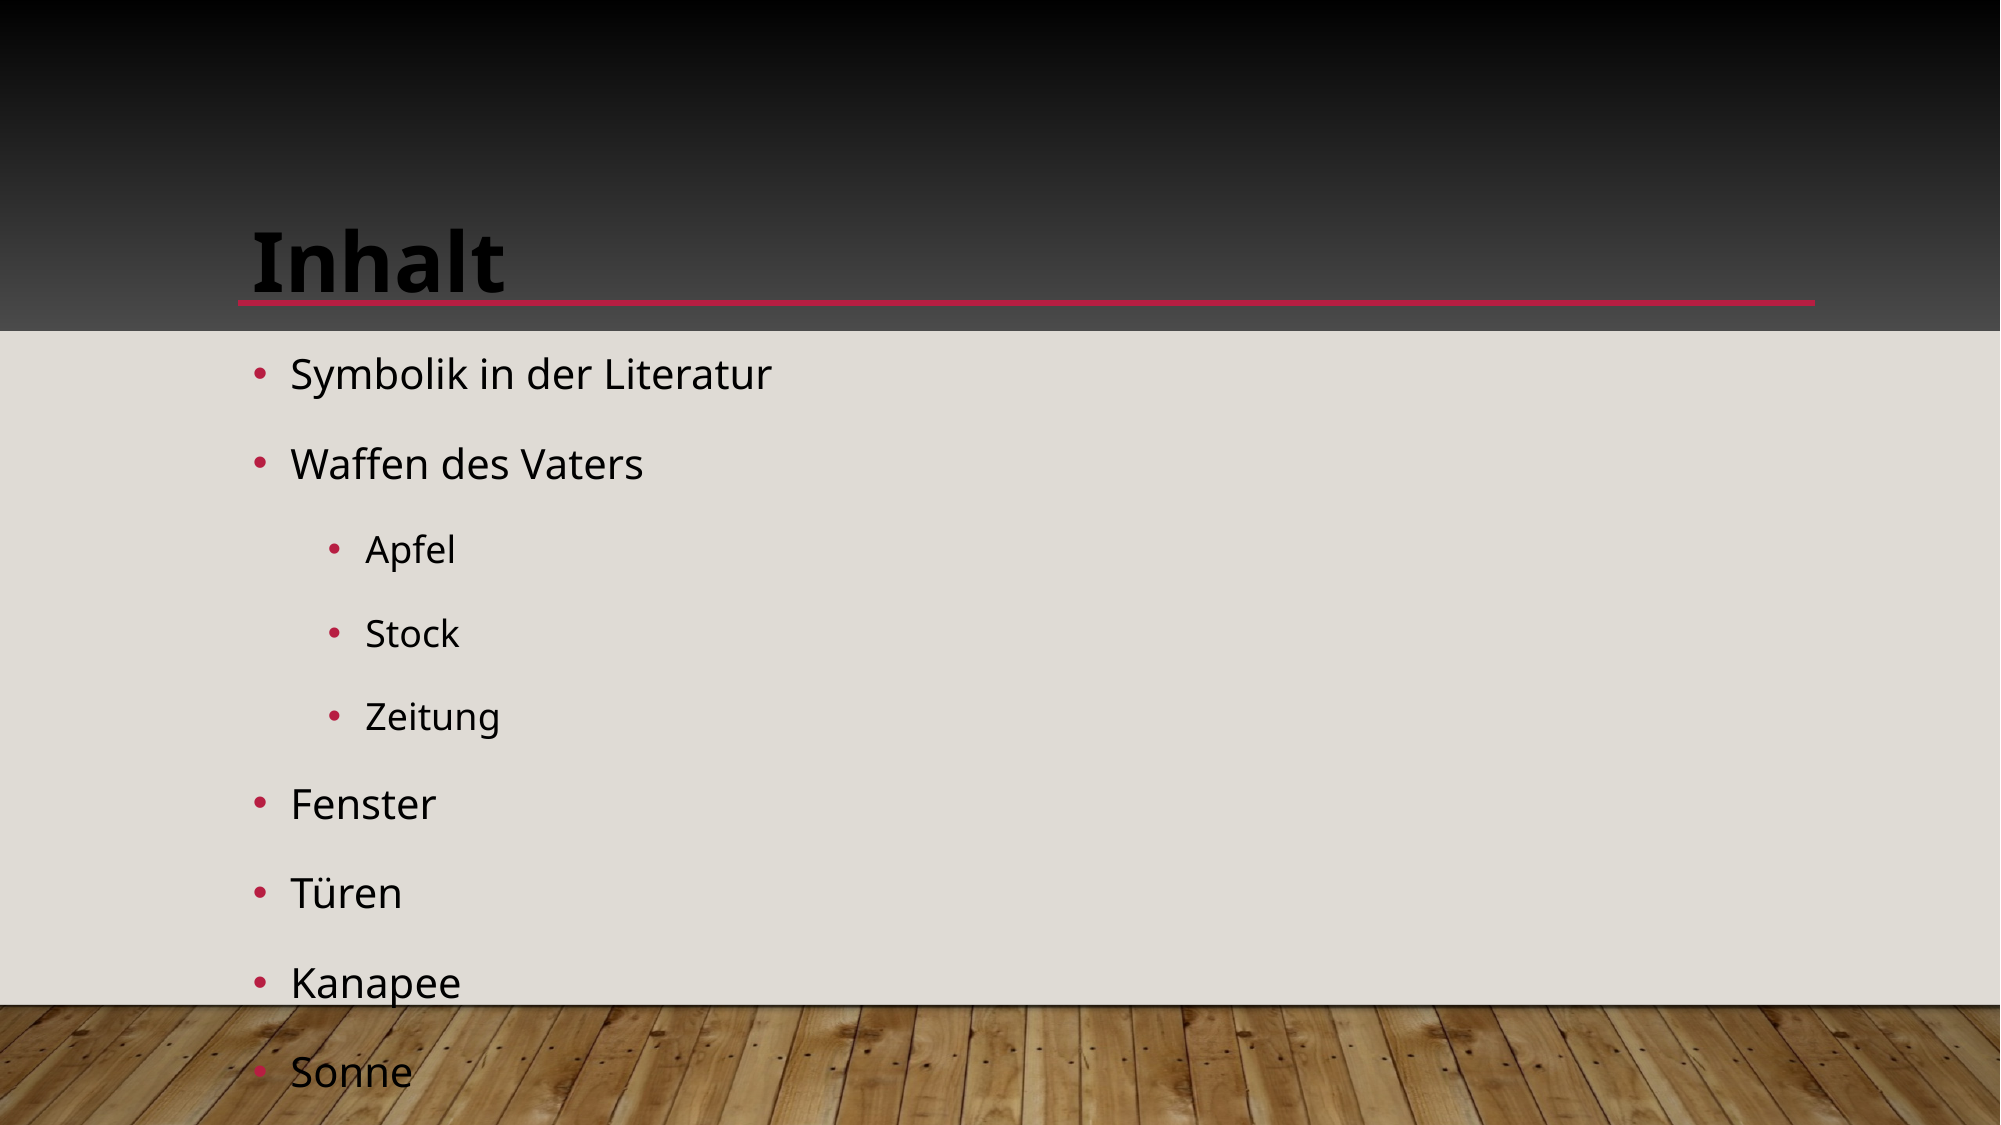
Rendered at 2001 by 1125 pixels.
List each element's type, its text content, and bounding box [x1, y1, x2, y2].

list Symbolik in der Literatur Waffen des Vaters Apfel Stock Zeitung Fenster Türen Kanapee Sonne [238, 330, 1814, 969]
title Inhalt [238, 213, 1814, 330]
picture [0, 1005, 2000, 1125]
